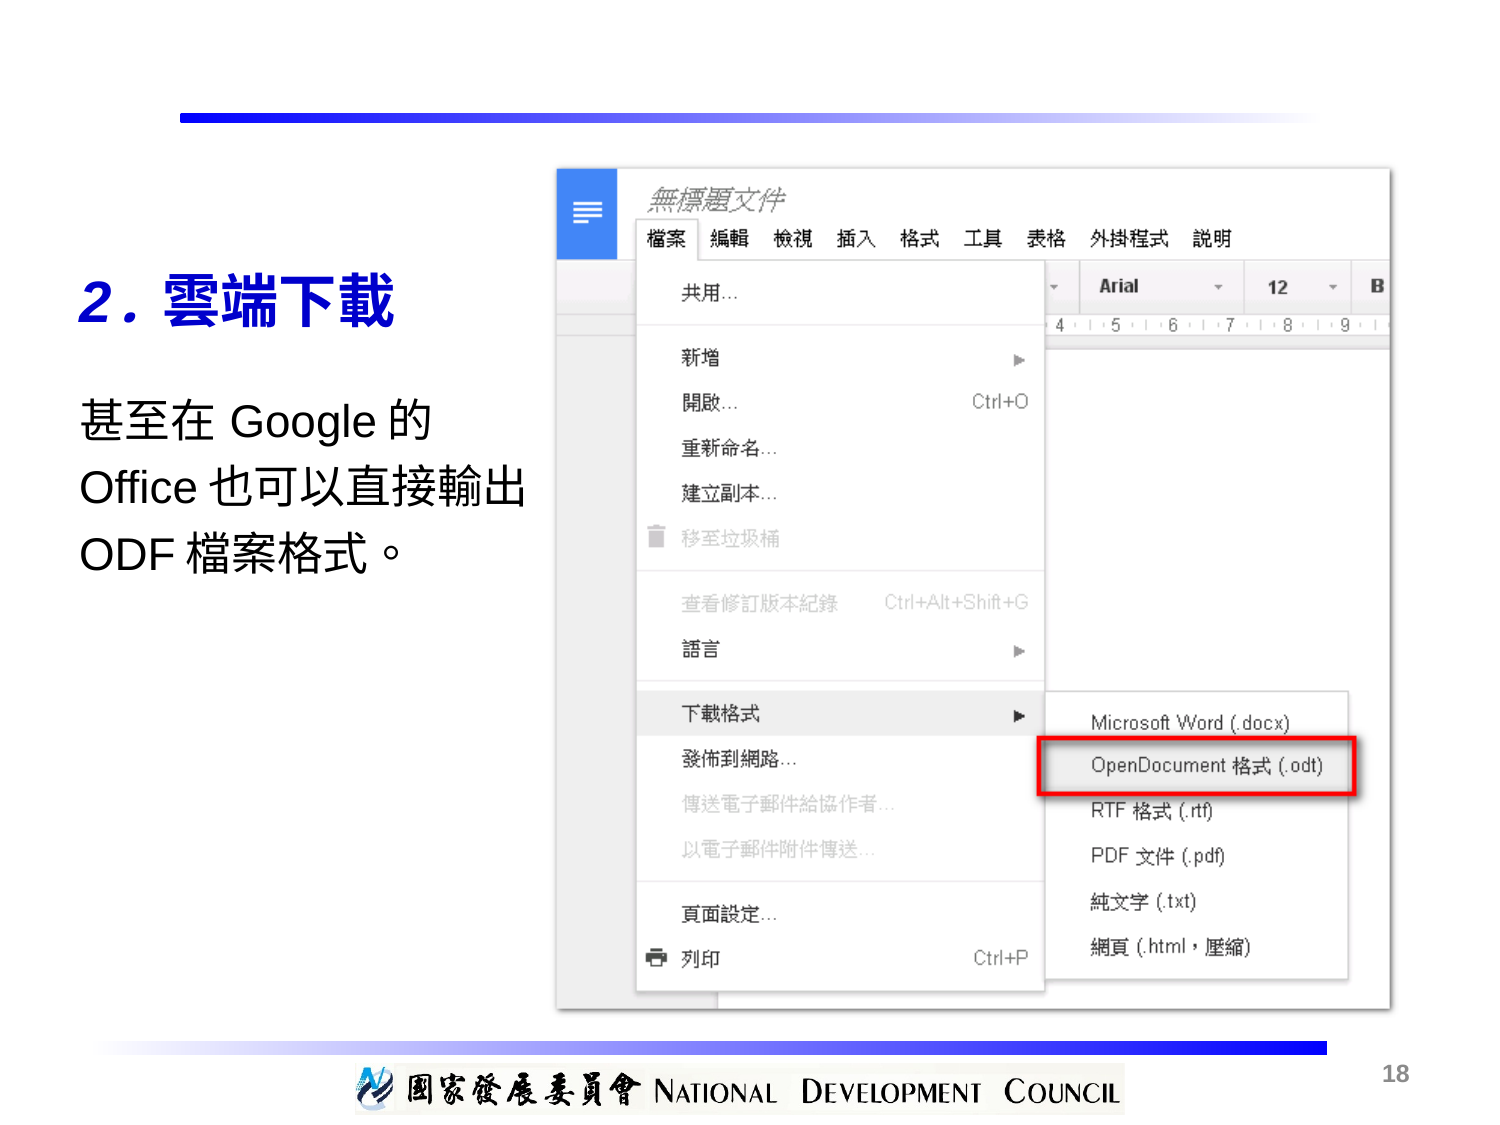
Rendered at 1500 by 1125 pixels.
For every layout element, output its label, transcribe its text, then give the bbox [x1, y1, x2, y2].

picture [355, 1063, 1125, 1115]
picture [548, 160, 1399, 1018]
text_box 2.雲端下載 甚至在Google的Office也可以直接輸出ODF檔案格式。 [64, 247, 548, 714]
